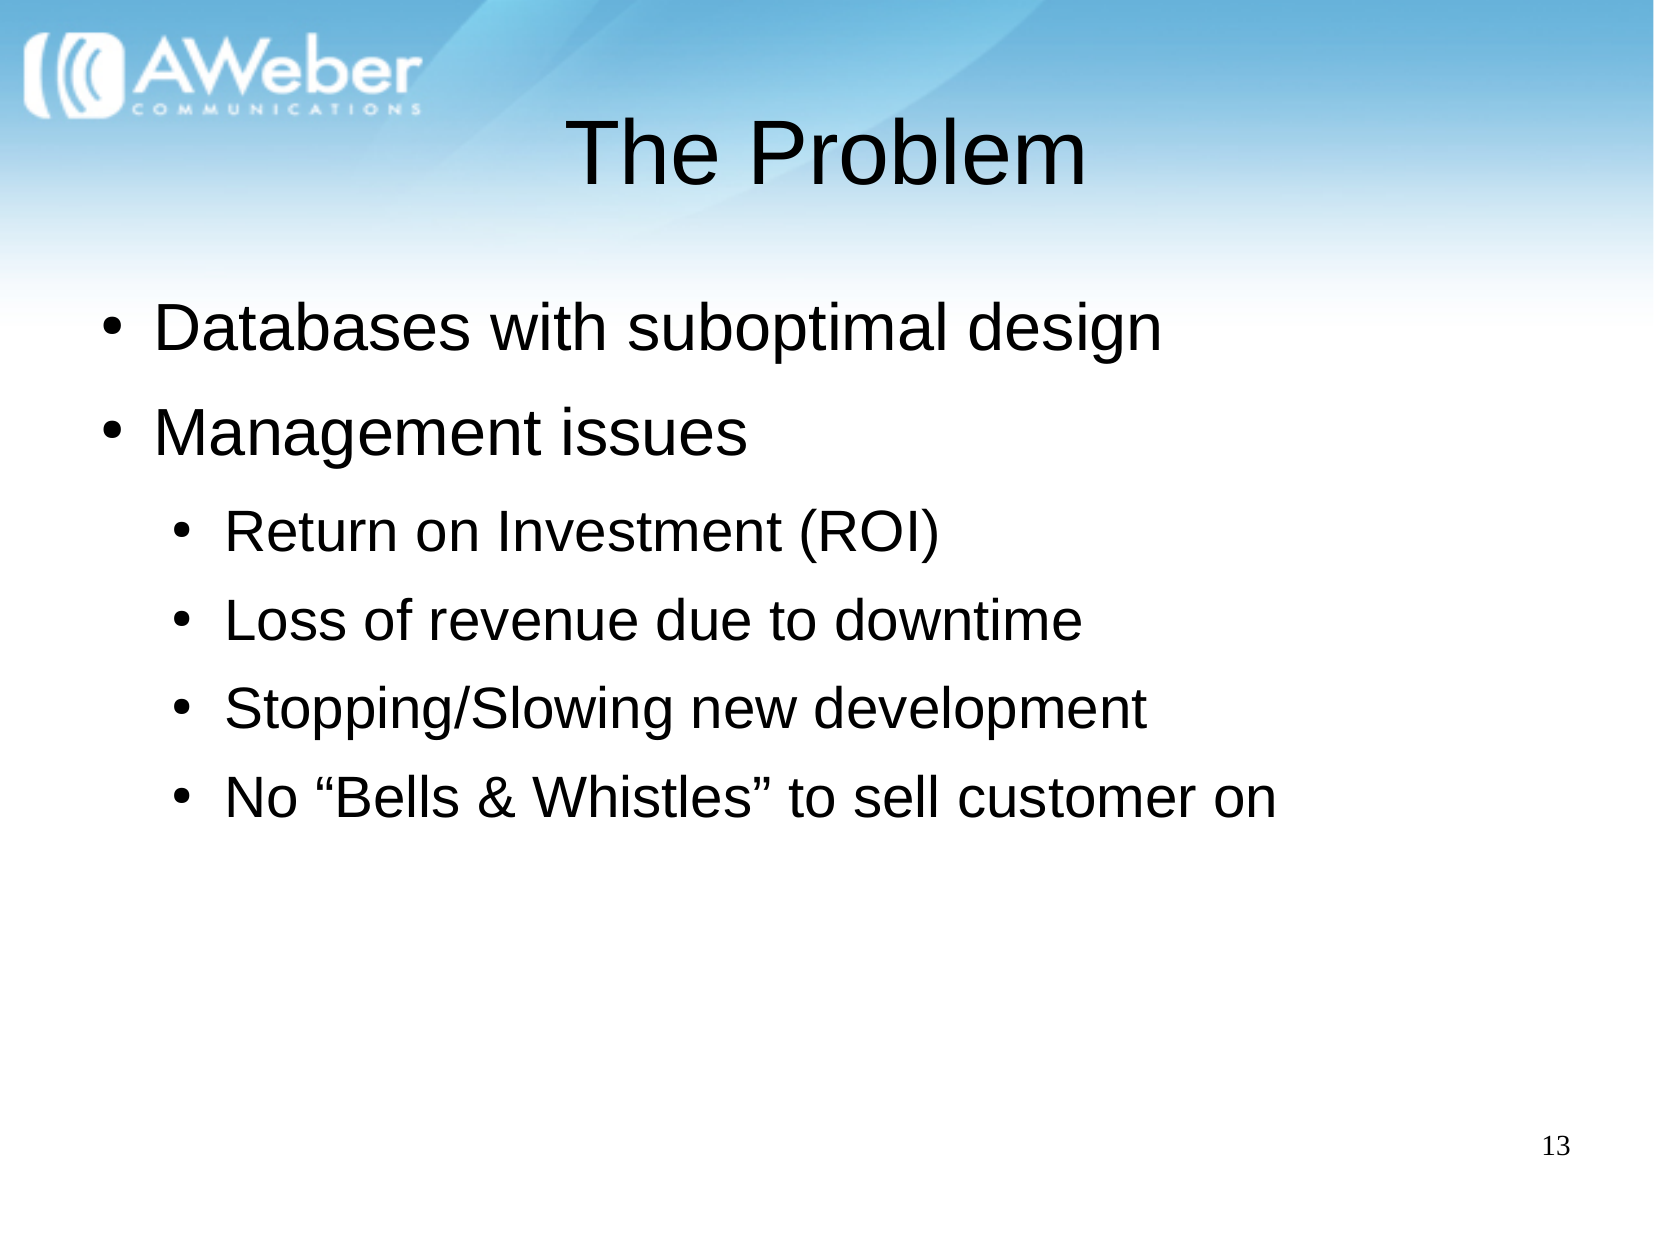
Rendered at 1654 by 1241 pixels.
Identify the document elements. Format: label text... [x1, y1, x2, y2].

picture [0, 0, 1654, 376]
title The Problem [82, 49, 1571, 257]
list Databases with suboptimal design Management issues Return on Investment (ROI) Loss of revenue due to downtime Stopping/Slowing new development No “Bells & Whistles” to sell customer on [82, 290, 1571, 1109]
